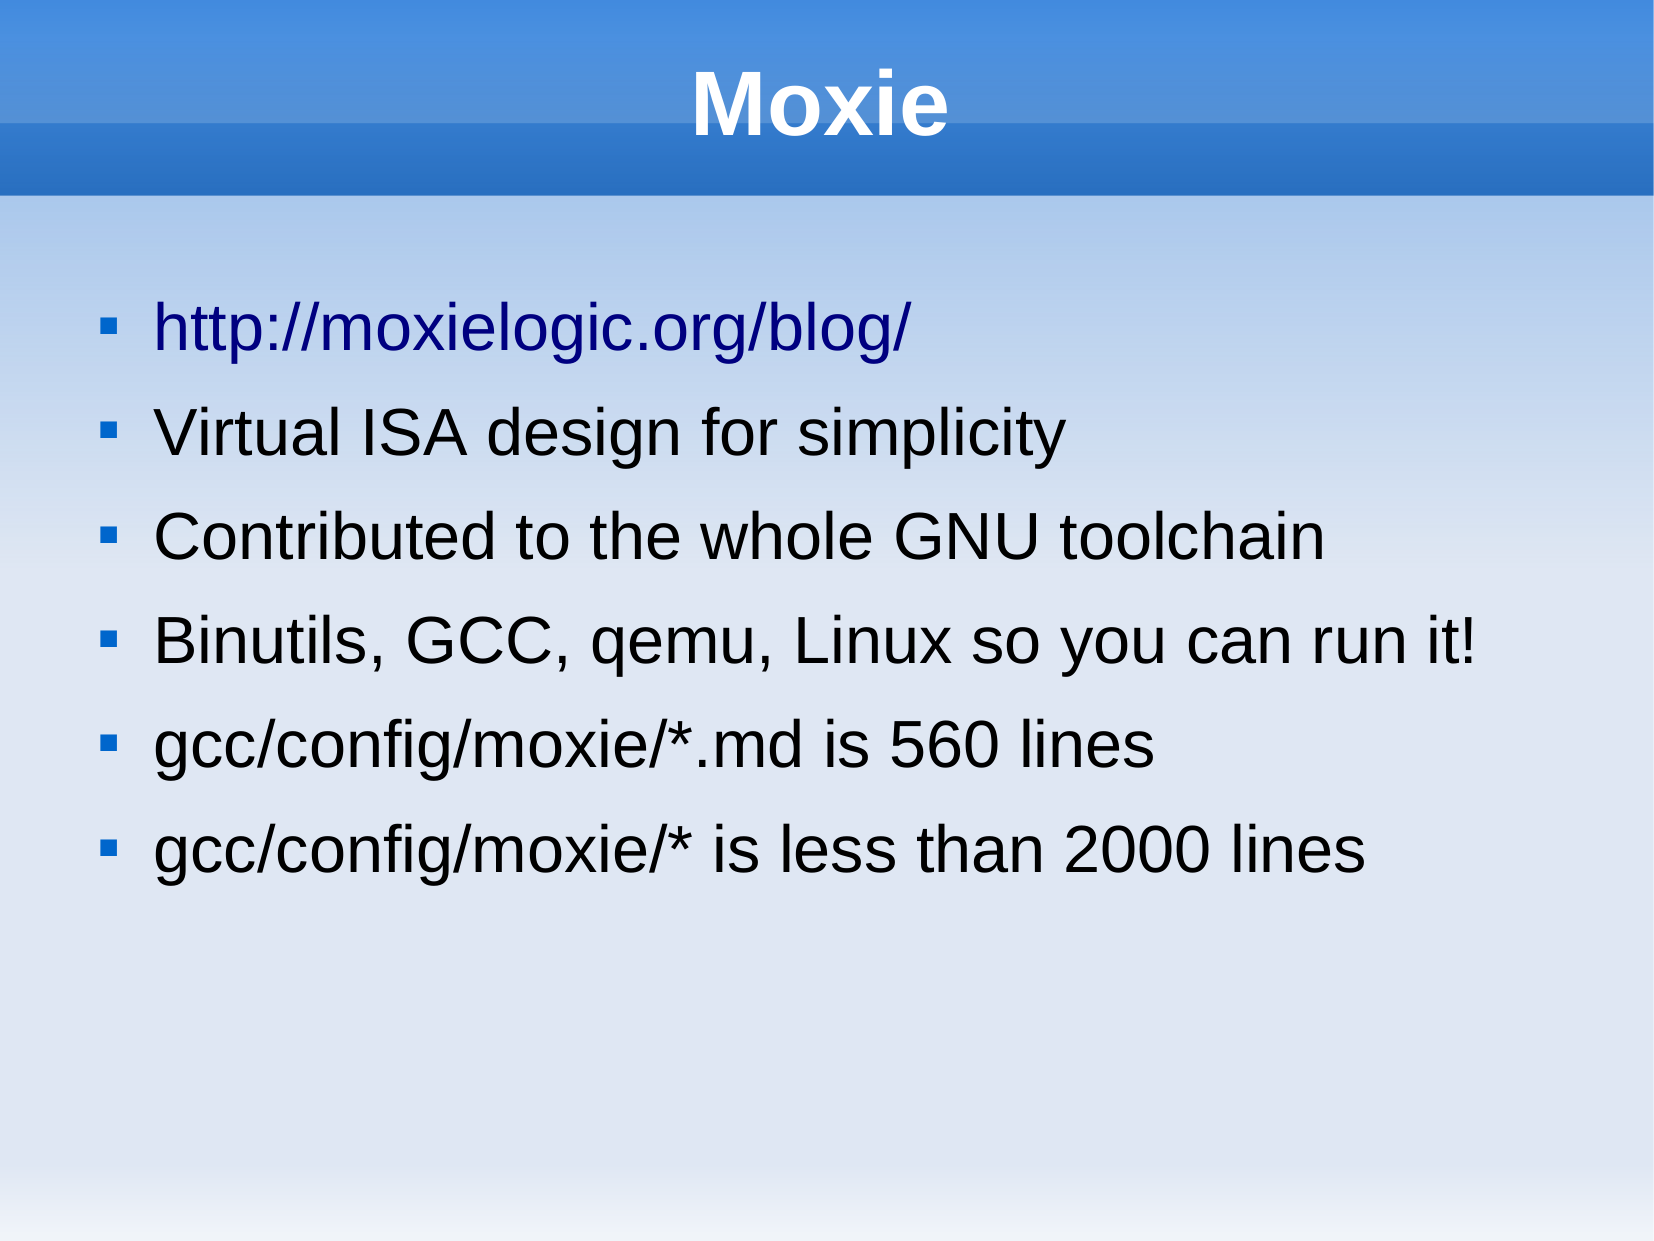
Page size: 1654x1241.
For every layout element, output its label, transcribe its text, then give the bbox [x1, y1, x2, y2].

title Moxie [76, 7, 1565, 200]
picture [0, 0, 1654, 1241]
list http://moxielogic.org/blog/ Virtual ISA design for simplicity Contributed to the whole GNU toolchain Binutils, GCC, qemu, Linux so you can run it! gcc/config/moxie/*.md is 560 lines gcc/config/moxie/* is less than 2000 lines [82, 290, 1571, 1094]
